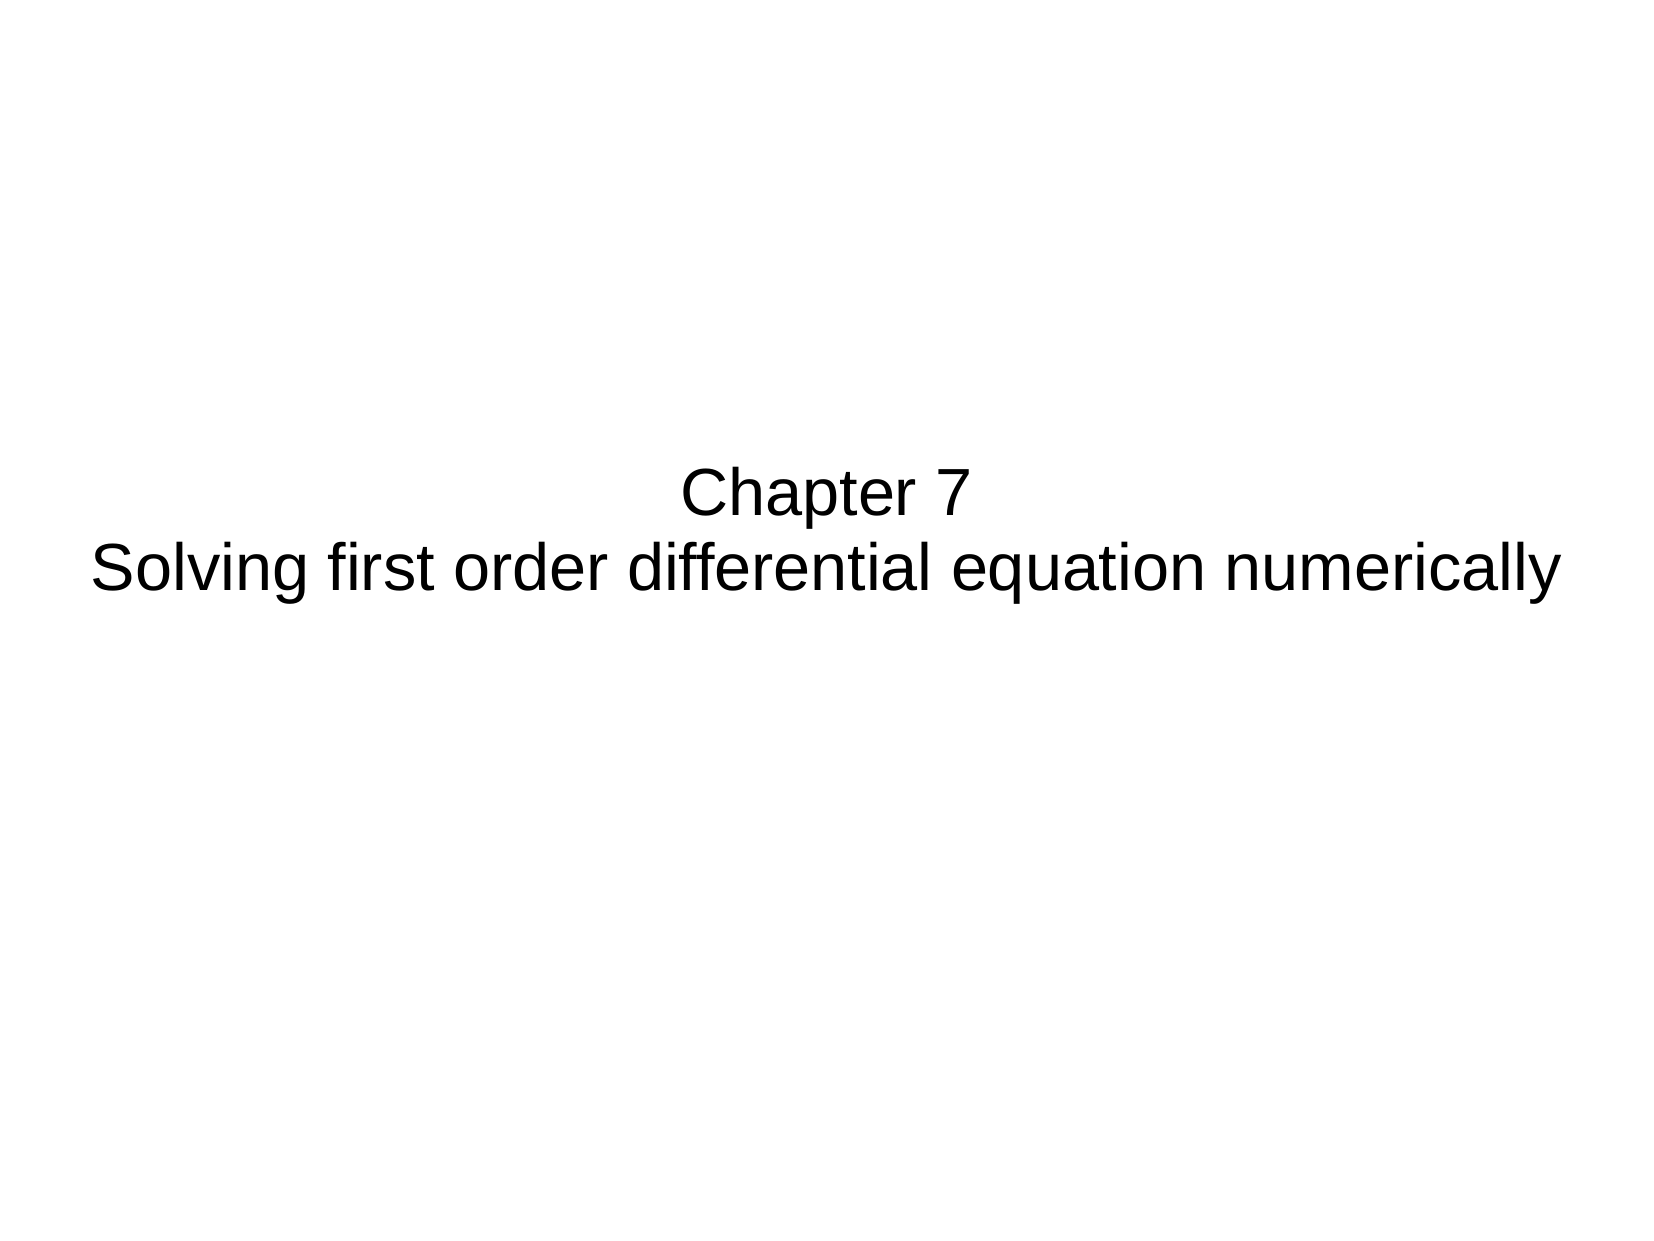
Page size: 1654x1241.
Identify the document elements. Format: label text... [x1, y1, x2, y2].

subtitle Chapter 7 Solving first order differential equation numerically [82, 49, 1571, 1010]
